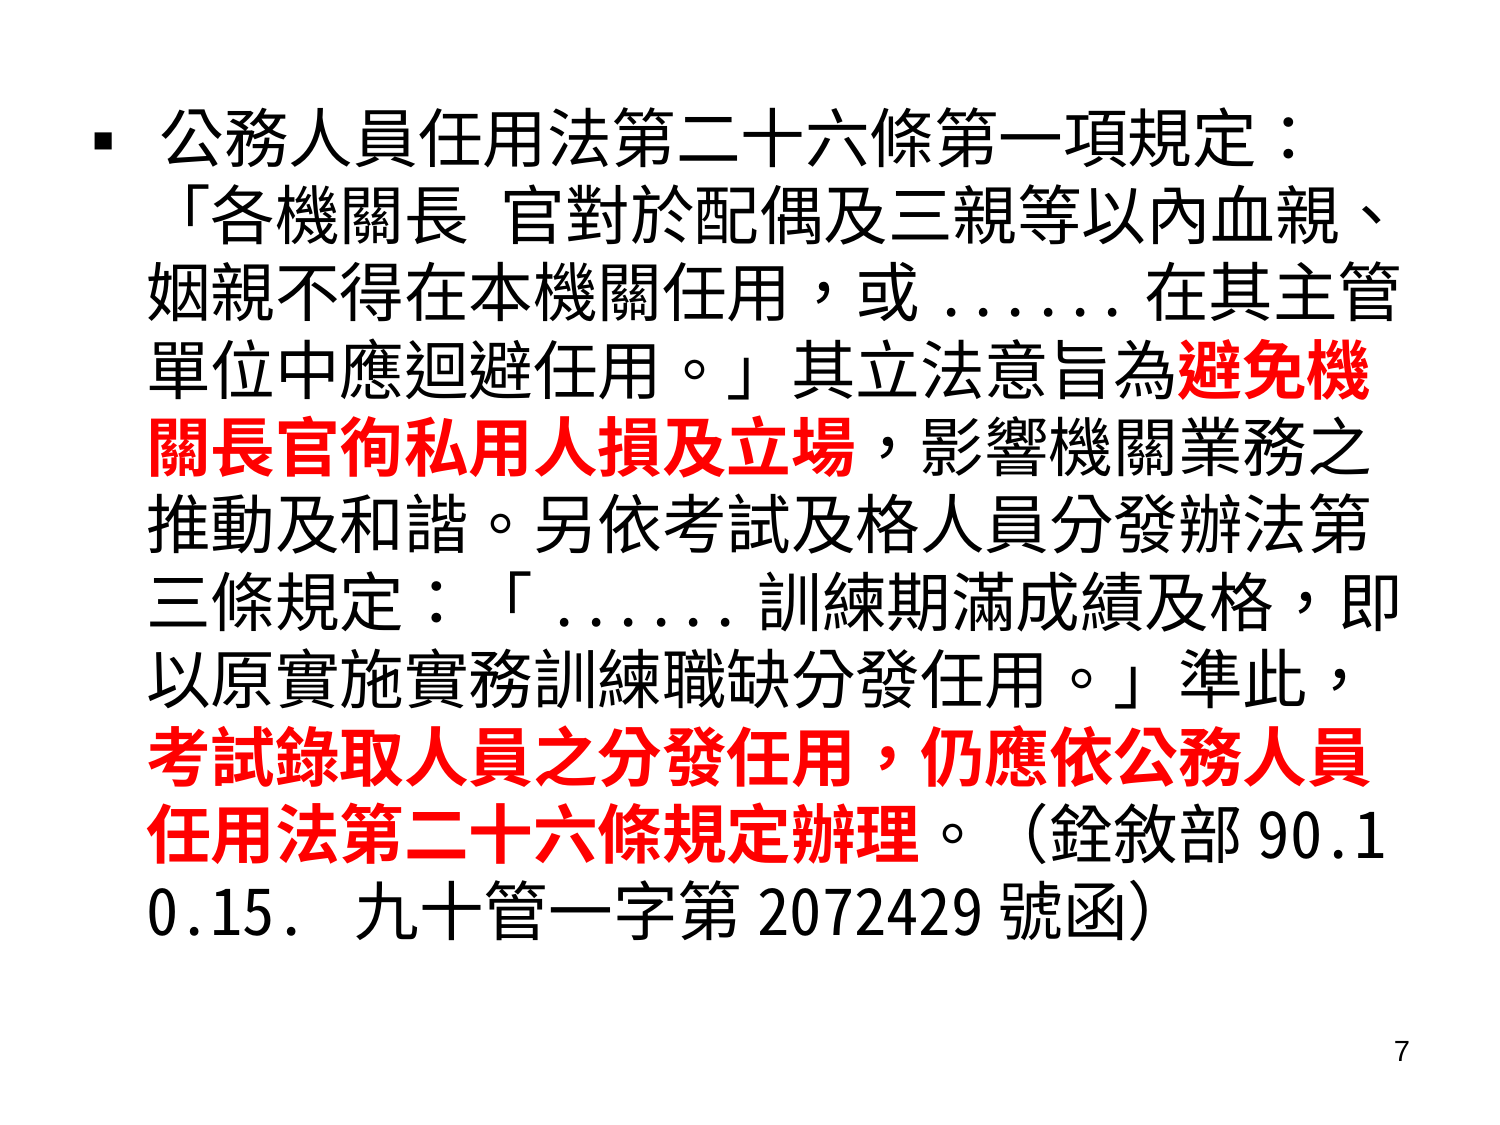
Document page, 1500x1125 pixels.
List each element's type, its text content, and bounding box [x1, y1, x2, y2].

list  公務人員任用法第二十六條第一項規定：「各機關長 官對於配偶及三親等以內血親、姻親不得在本機關任用，或......在其主管單位中應迴避任用。」其立法意旨為避免機關長官徇私用人損及立場，影響機關業務之推動及和諧。另依考試及格人員分發辦法第三條規定：「......訓練期滿成績及格，即以原實施實務訓練職缺分發任用。」準此，考試錄取人員之分發任用，仍應依公務人員任用法第二十六條規定辦理。（銓敘部90.10.15. 九十管一字第2072429號函） [75, 90, 1426, 1005]
